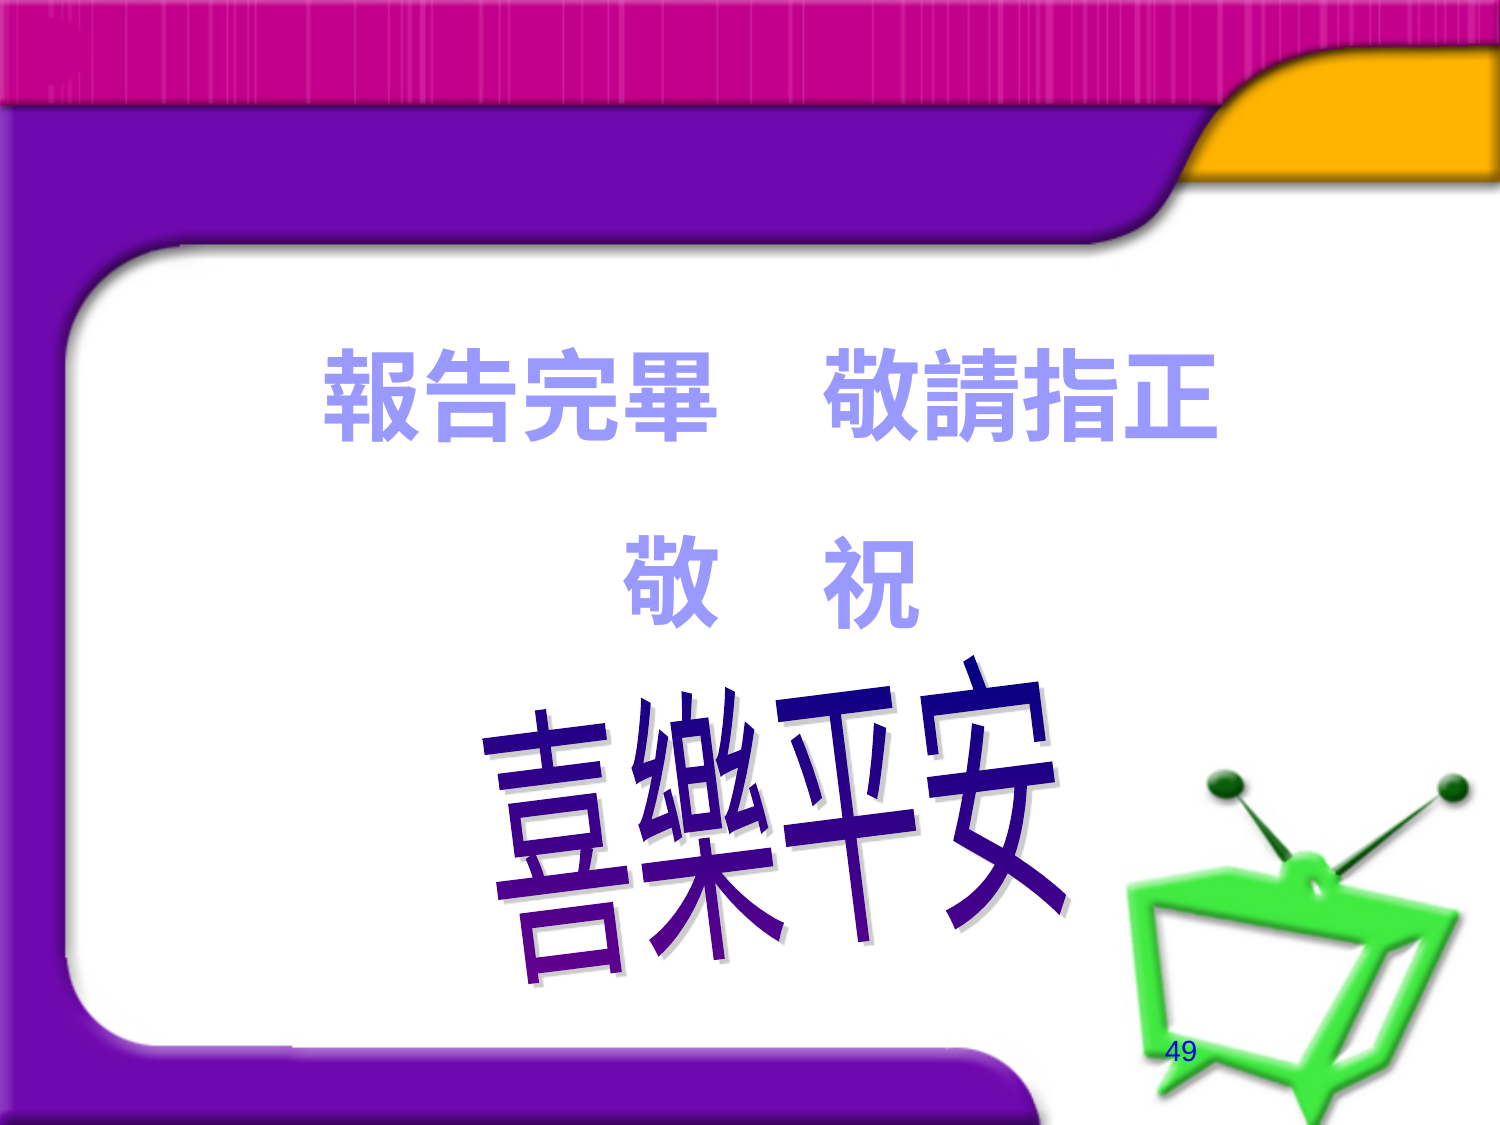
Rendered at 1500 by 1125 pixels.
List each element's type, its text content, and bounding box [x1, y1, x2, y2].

text_box 喜樂平安 [670, 691, 723, 833]
text_box 喜樂平安 [641, 837, 785, 961]
text_box 喜樂平安 [496, 792, 630, 901]
text_box 喜樂平安 [920, 654, 1046, 756]
text_box 喜樂平安 [790, 733, 822, 807]
list 報告完畢 敬請指正 敬 祝 [112, 326, 1375, 988]
text_box 喜樂平安 [926, 723, 1067, 930]
text_box 喜樂平安 [482, 709, 607, 791]
text_box 喜樂平安 [519, 901, 622, 985]
text_box 喜樂平安 [866, 722, 887, 800]
text_box 喜樂平安 [775, 685, 917, 943]
text_box 喜樂平安 [715, 686, 769, 835]
text_box 喜樂平安 [631, 697, 683, 843]
text_box [1149, 1025, 1463, 1101]
